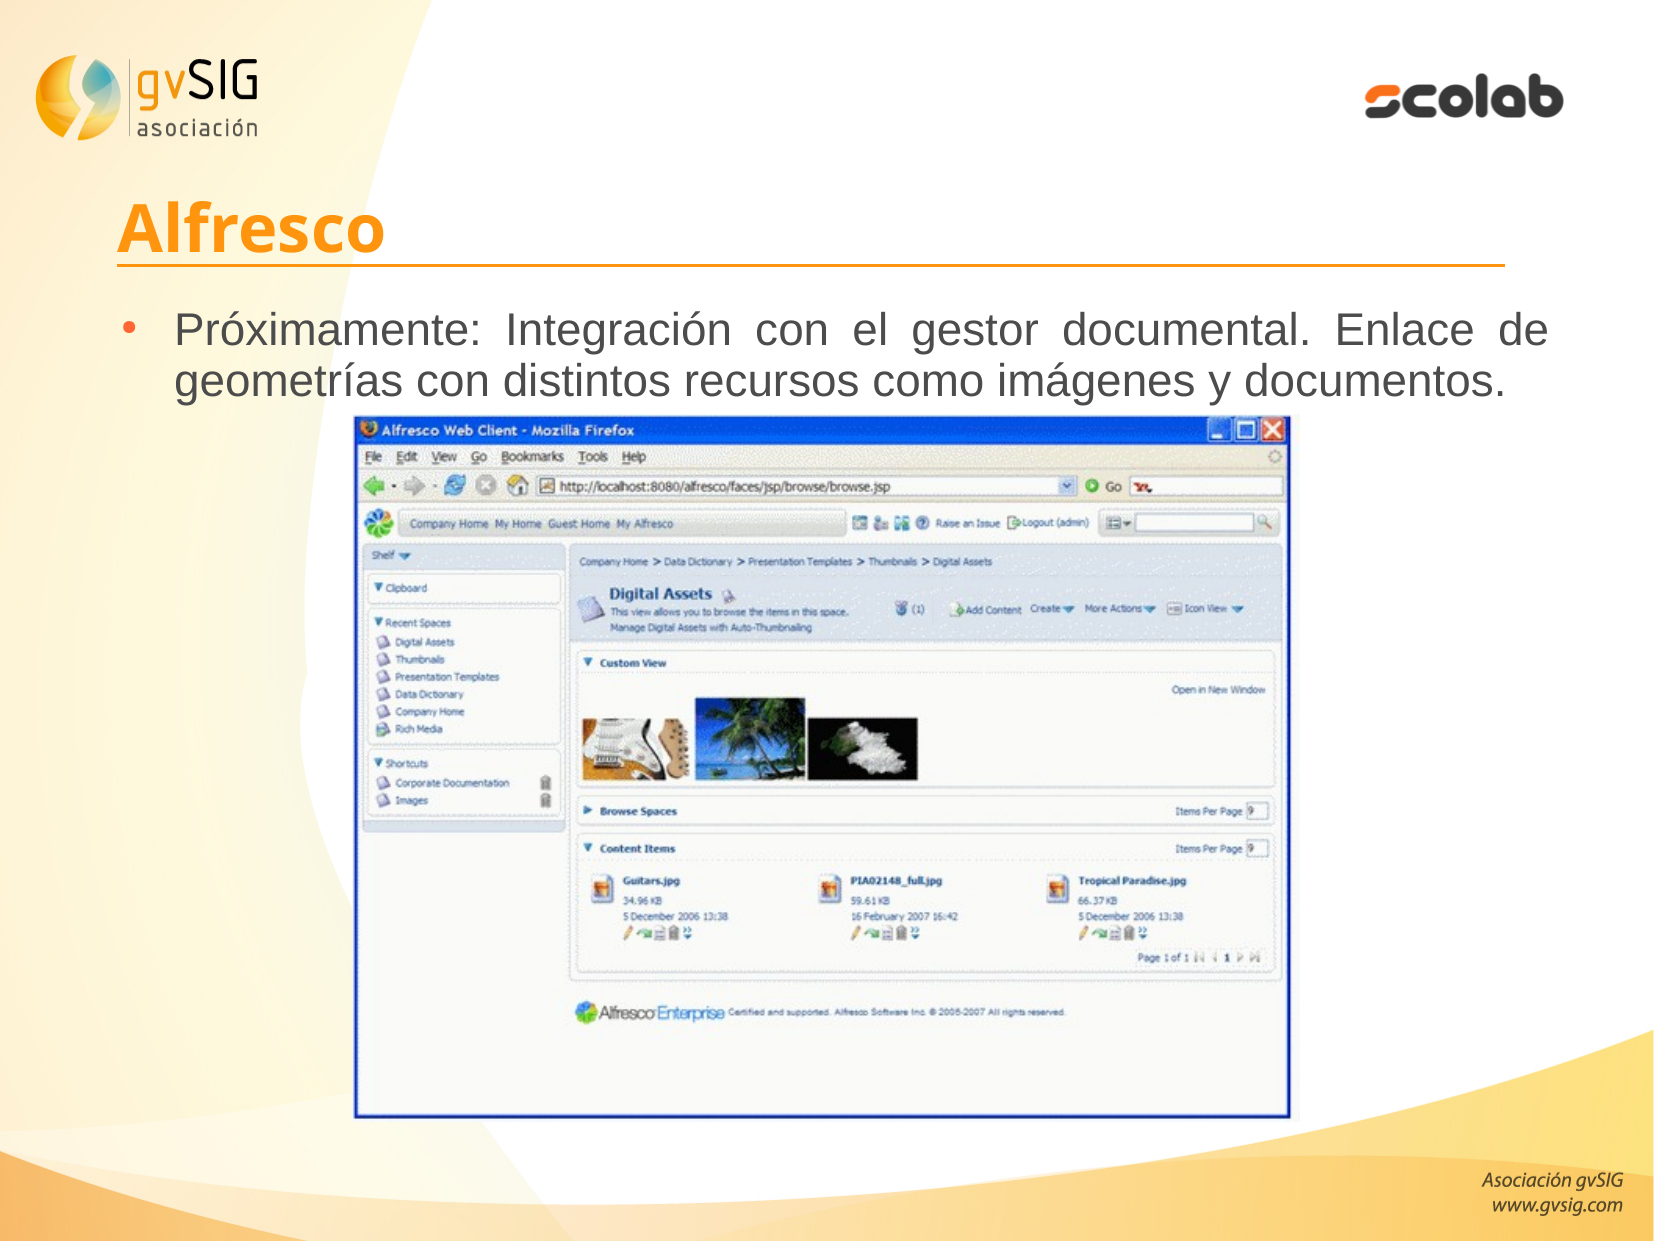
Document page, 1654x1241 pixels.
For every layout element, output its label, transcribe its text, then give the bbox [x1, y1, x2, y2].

title Alfresco [117, 177, 1606, 276]
picture [0, 0, 1654, 1241]
text_box Próximamente: Integración con el gestor documental. Enlace de geometrías con distintos recursos como imágenes y documentos. [88, 296, 1565, 414]
